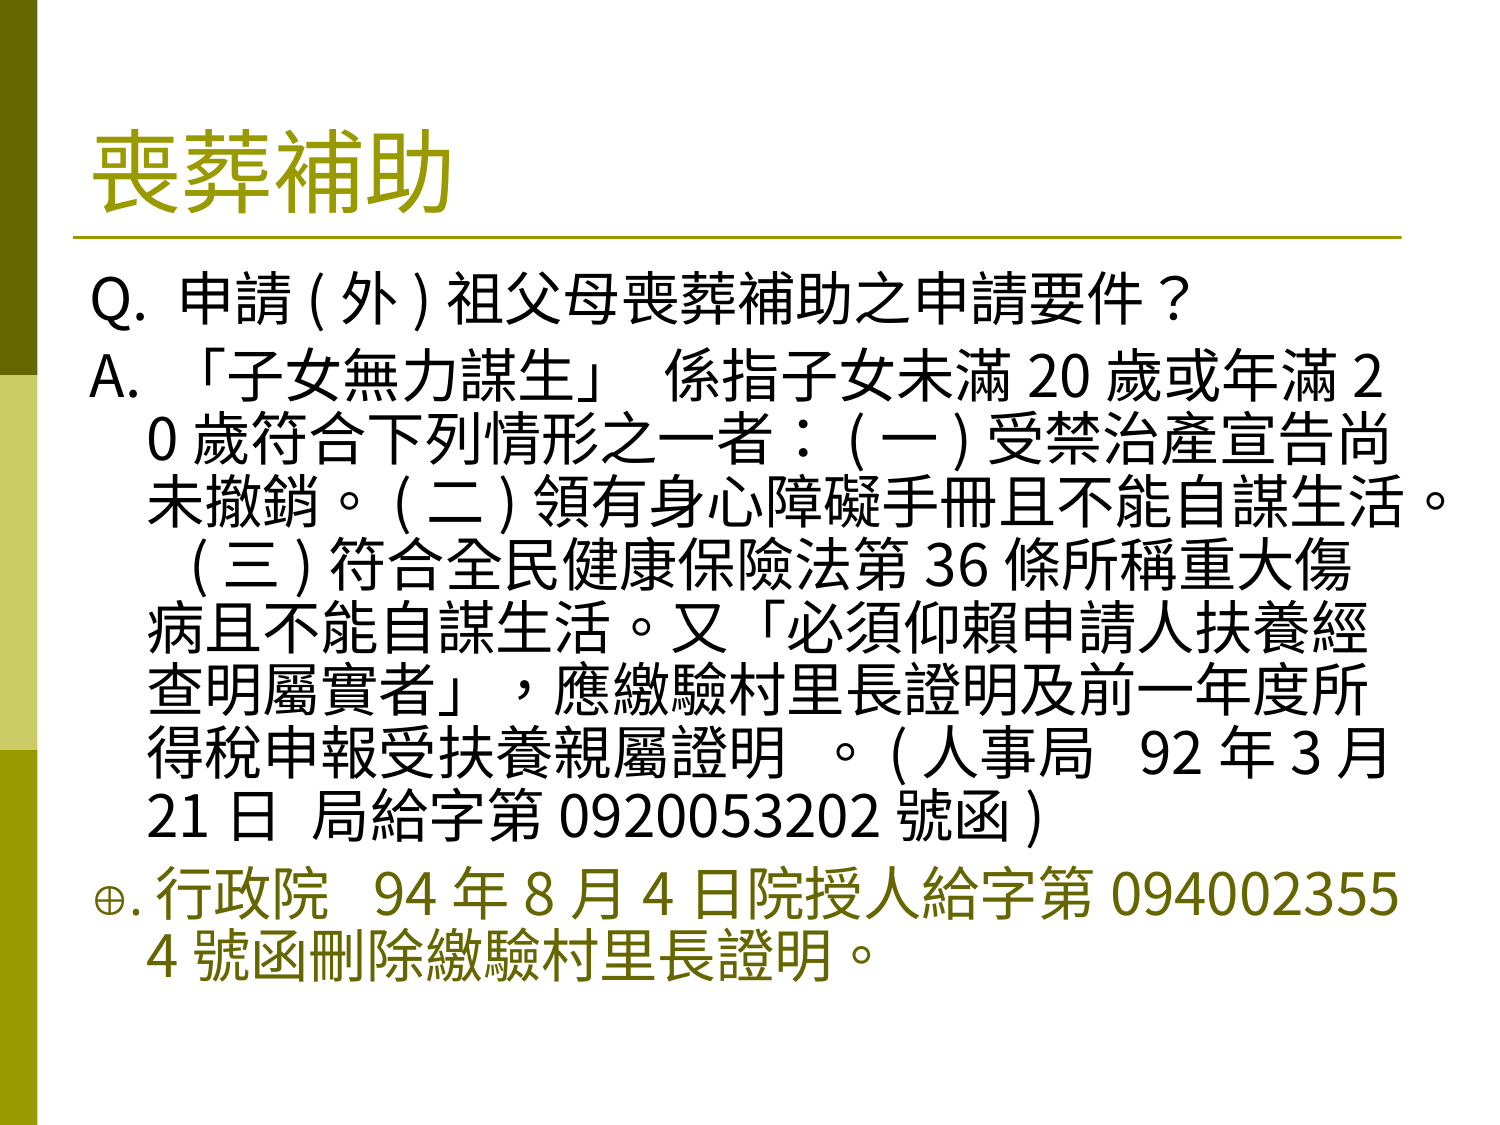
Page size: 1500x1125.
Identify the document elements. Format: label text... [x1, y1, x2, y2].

list Q. 申請(外)祖父母喪葬補助之申請要件？ A. 「子女無力謀生」 係指子女未滿20歲或年滿20歲符合下列情形之一者：(一)受禁治產宣告尚未撤銷。(二)領有身心障礙手冊且不能自謀生活。 (三)符合全民健康保險法第36條所稱重大傷病且不能自謀生活。又「必須仰賴申請人扶養經查明屬實者」，應繳驗村里長證明及前一年度所得稅申報受扶養親屬證明 。(人事局 92年3月21日 局給字第0920053202號函) .行政院 94年8月4日院授人給字第0940023554號函刪除繳驗村里長證明。 [75, 262, 1426, 1006]
title 喪葬補助 [75, 45, 1426, 233]
